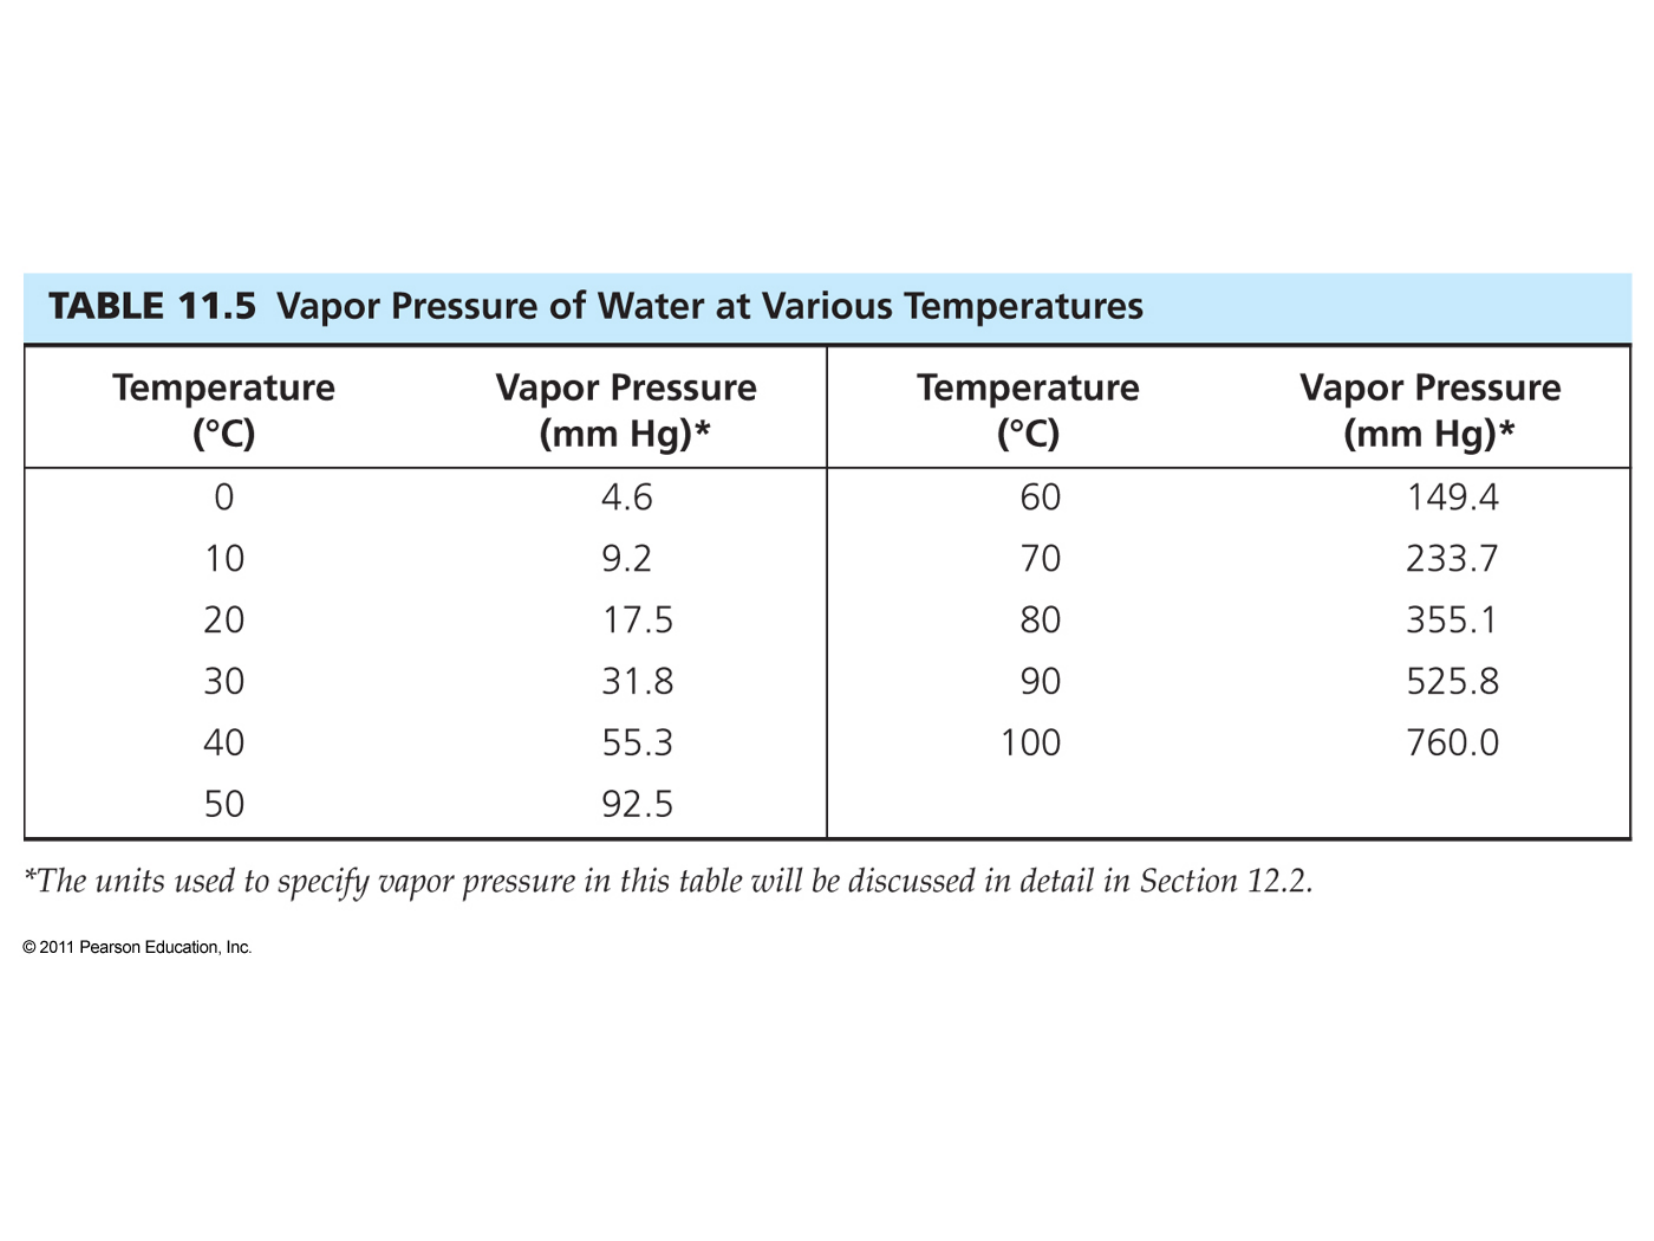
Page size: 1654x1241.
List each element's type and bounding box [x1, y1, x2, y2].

picture [0, 248, 1654, 992]
